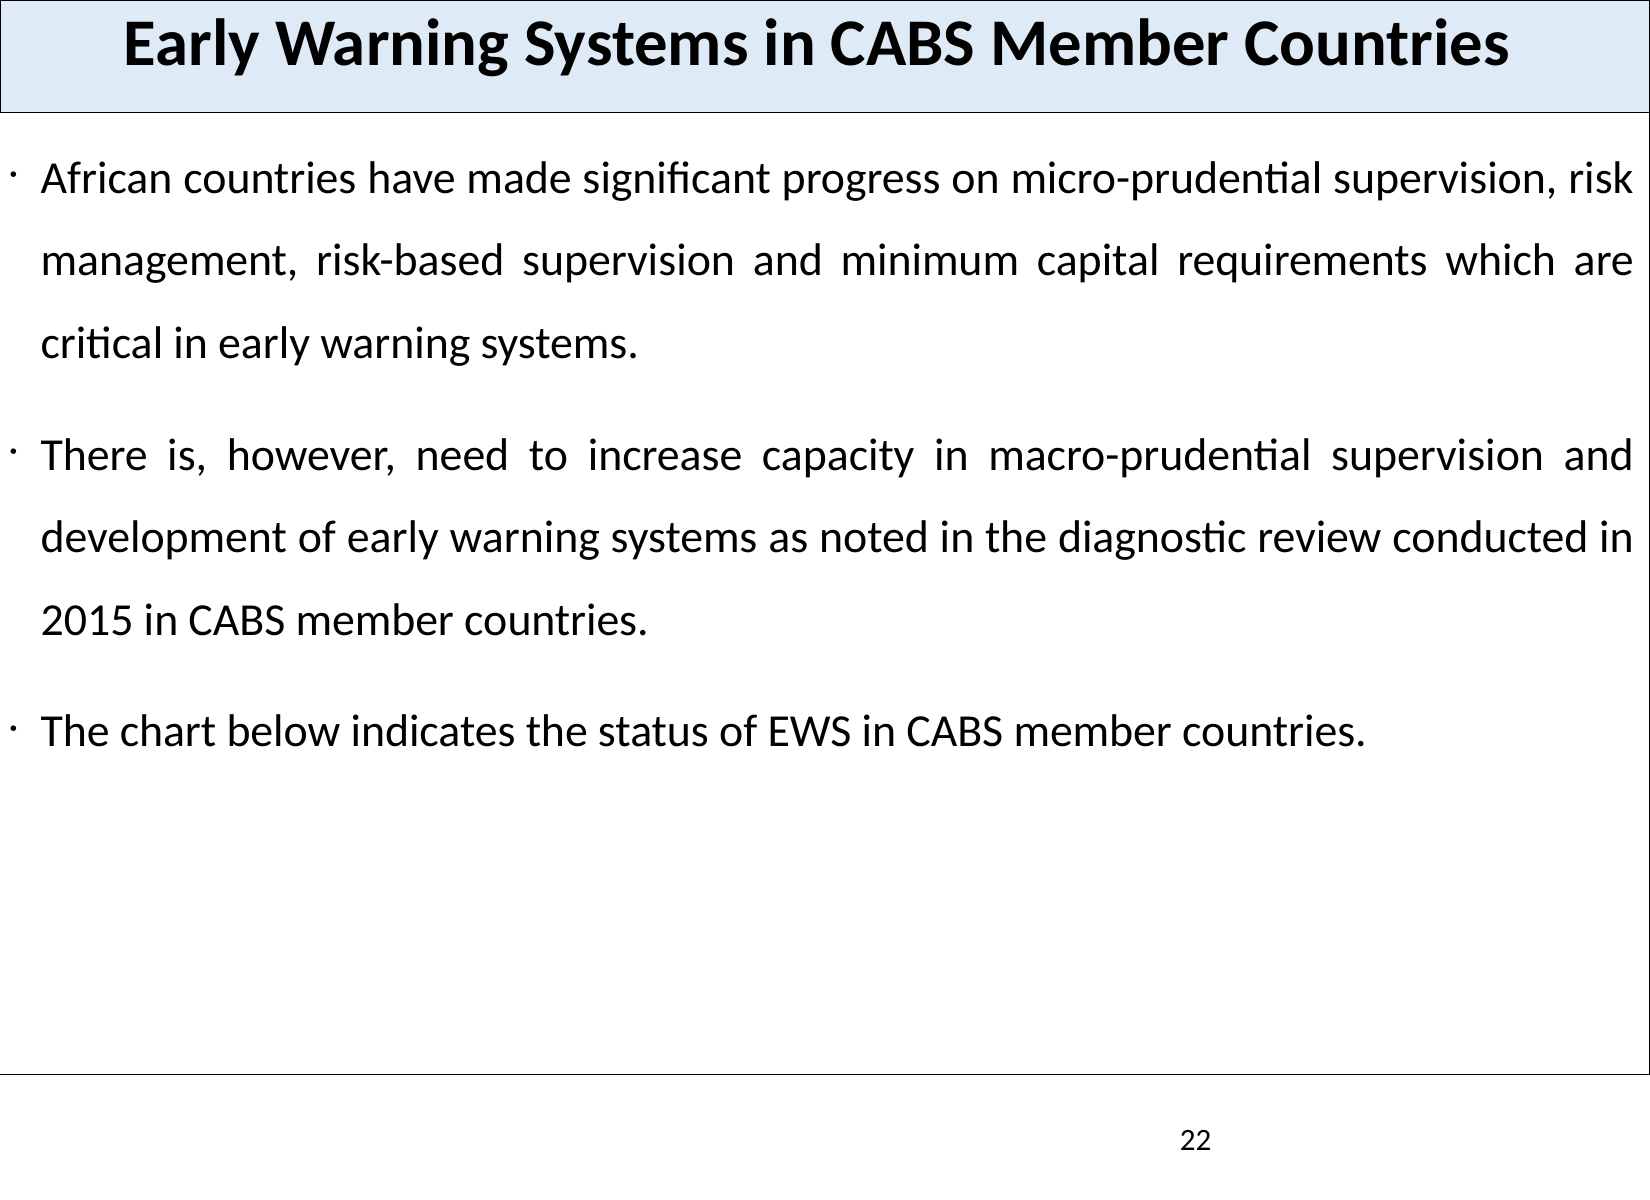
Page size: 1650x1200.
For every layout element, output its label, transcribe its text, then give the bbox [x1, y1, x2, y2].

title Early Warning Systems in CABS Member Countries [0, 0, 1650, 112]
list African countries have made significant progress on micro-prudential supervision, risk management, risk-based supervision and minimum capital requirements which are critical in early warning systems. There is, however, need to increase capacity in macro-prudential supervision and development of early warning systems as noted in the diagnostic review conducted in 2015 in CABS member countries. The chart below indicates the status of EWS in CABS member countries. [0, 112, 1650, 1075]
slide_number <numéro> [1165, 1112, 1537, 1177]
